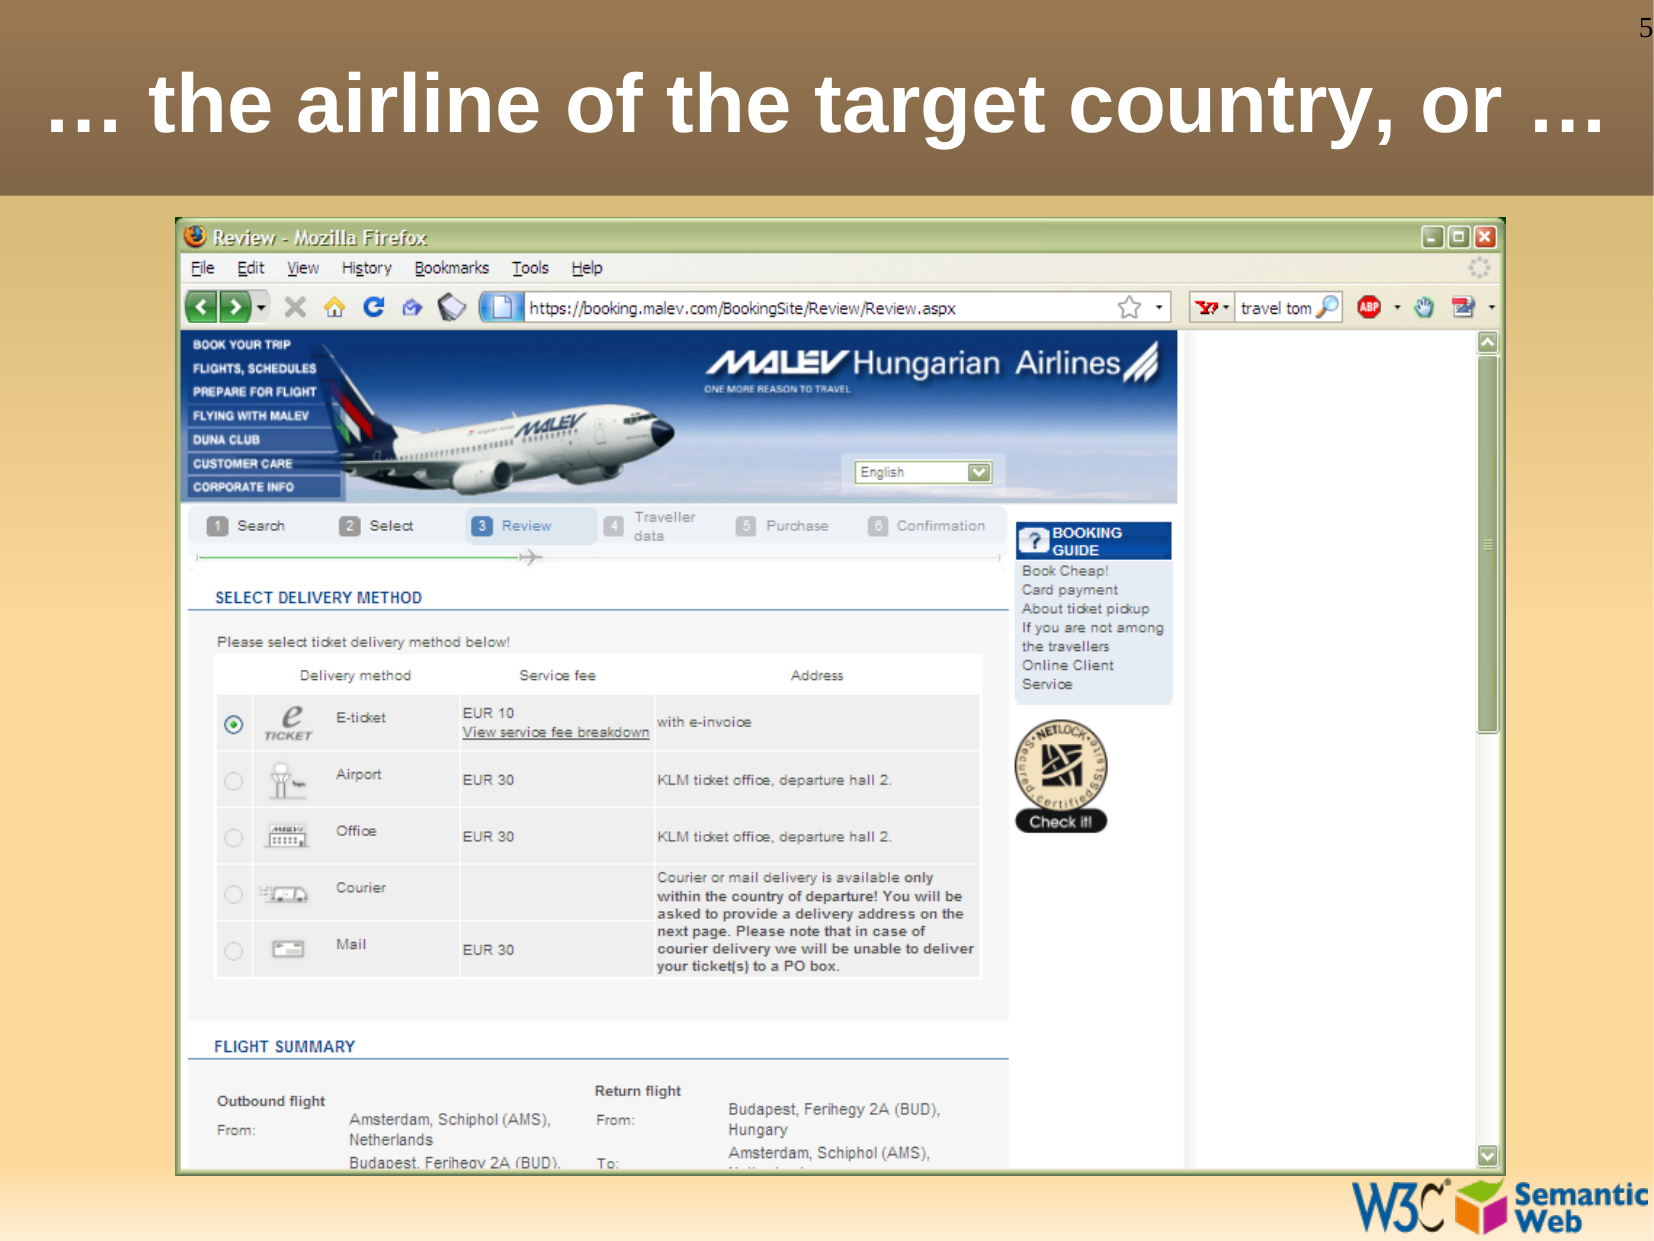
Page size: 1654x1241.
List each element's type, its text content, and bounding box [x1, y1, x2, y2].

title … the airline of the target country, or … [0, 0, 1654, 208]
picture [0, 208, 1654, 1241]
